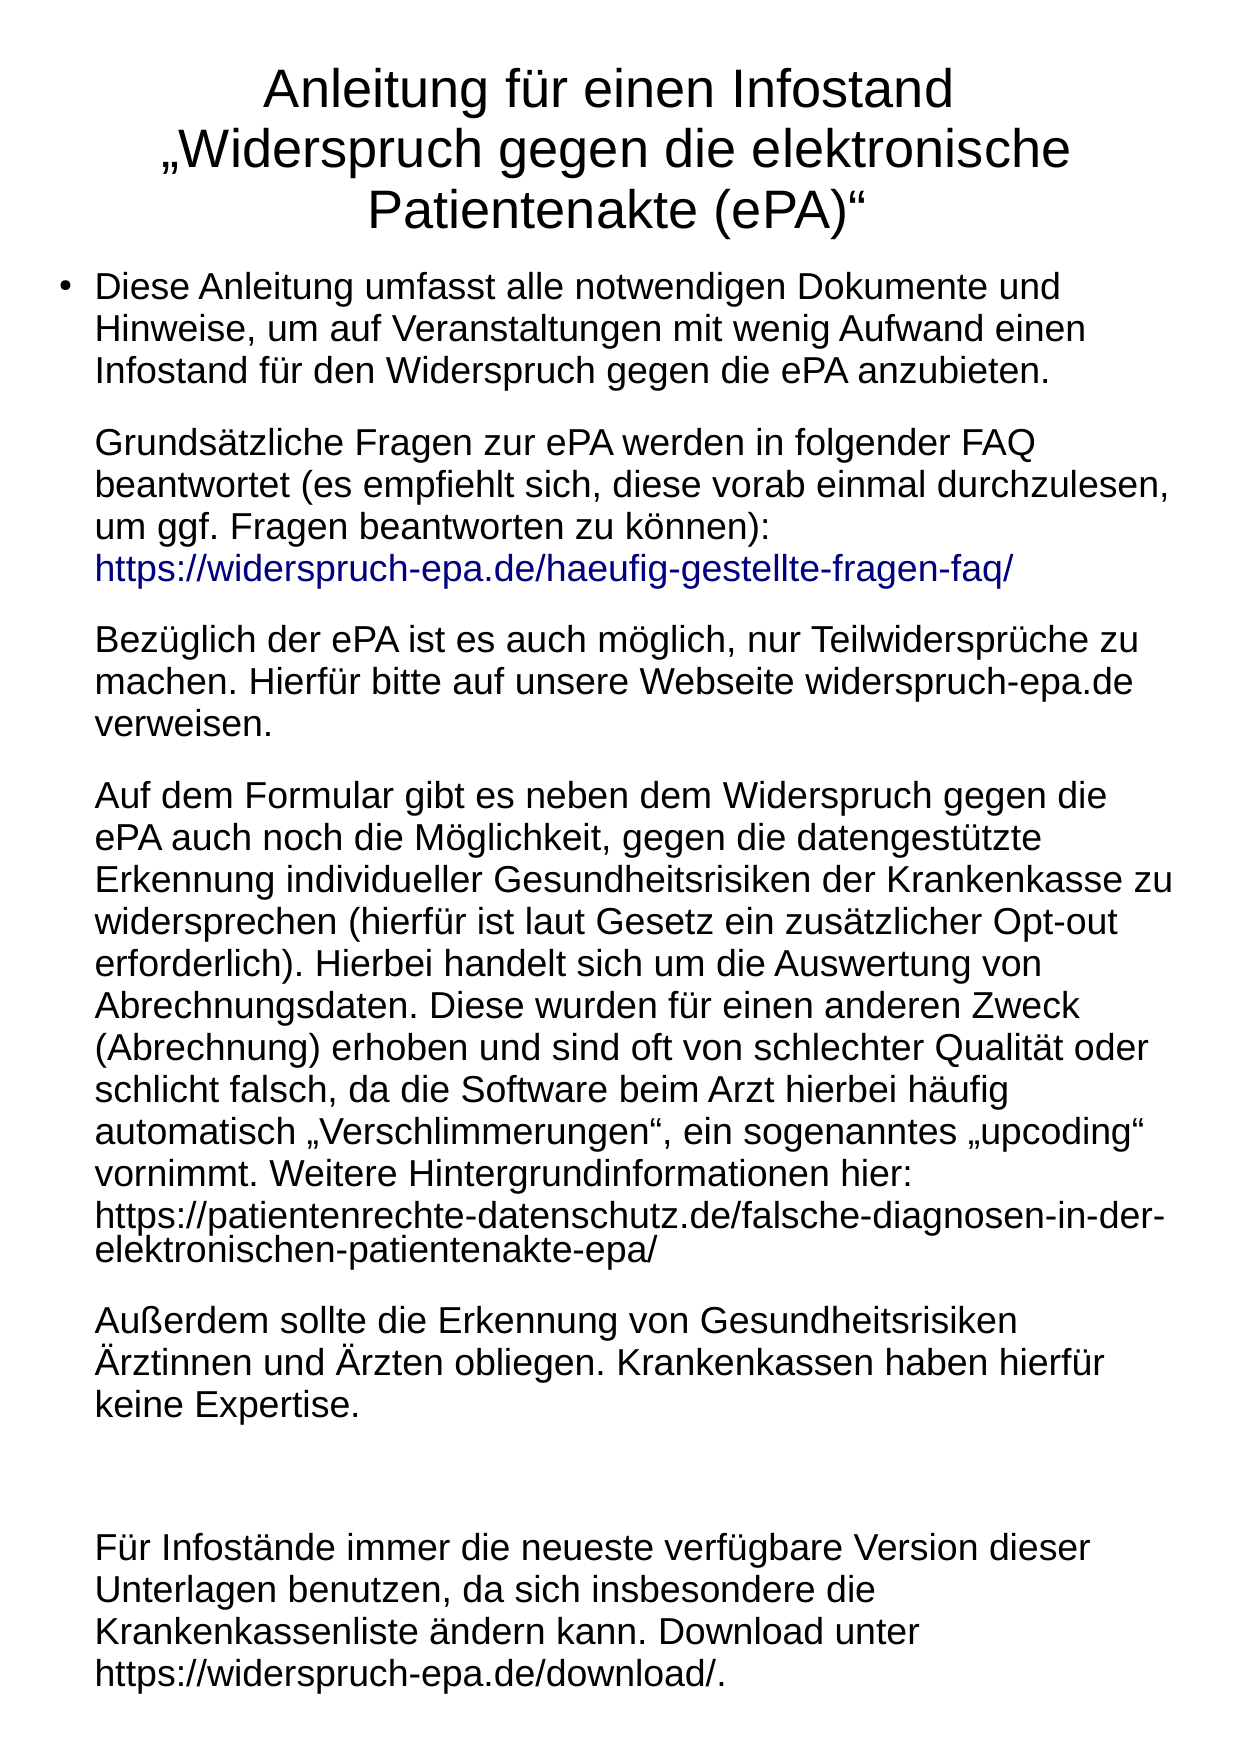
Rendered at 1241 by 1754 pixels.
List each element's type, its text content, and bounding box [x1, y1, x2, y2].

title Anleitung für einen Infostand „Widerspruch gegen die elektronische Patientenakte (ePA)“ [59, 2, 1176, 265]
list Diese Anleitung umfasst alle notwendigen Dokumente und Hinweise, um auf Veranstaltungen mit wenig Aufwand einen Infostand für den Widerspruch gegen die ePA anzubieten. Grundsätzliche Fragen zur ePA werden in folgender FAQ beantwortet (es empfiehlt sich, diese vorab einmal durchzulesen, um ggf. Fragen beantworten zu können): https://widerspruch-epa.de/haeufig-gestellte-fragen-faq/ Bezüglich der ePA ist es auch möglich, nur Teilwidersprüche zu machen. Hierfür bitte auf unsere Webseite widerspruch-epa.de verweisen. Auf dem Formular gibt es neben dem Widerspruch gegen die ePA auch noch die Möglichkeit, gegen die datengestützte Erkennung individueller Gesundheitsrisiken der Krankenkasse zu widersprechen (hierfür ist laut Gesetz ein zusätzlicher Opt-out erforderlich). Hierbei handelt sich um die Auswertung von Abrechnungsdaten. Diese wurden für einen anderen Zweck (Abrechnung) erhoben und sind oft von schlechter Qualität oder schlicht falsch, da die Software beim Arzt hierbei häufig automatisch „Verschlimmerungen“, ein sogenanntes „upcoding“ vornimmt. Weitere Hintergrundinformationen hier: https://patientenrechte-datenschutz.de/falsche-diagnosen-in-der-elektronischen-patientenakte-epa/ Außerdem sollte die Erkennung von Gesundheitsrisiken Ärztinnen und Ärzten obliegen. Krankenkassen haben hierfür keine Expertise. Für Infostände immer die neueste verfügbare Version dieser Unterlagen benutzen, da sich insbesondere die Krankenkassenliste ändern kann. Download unter https://widerspruch-epa.de/download/. [59, 265, 1176, 1004]
